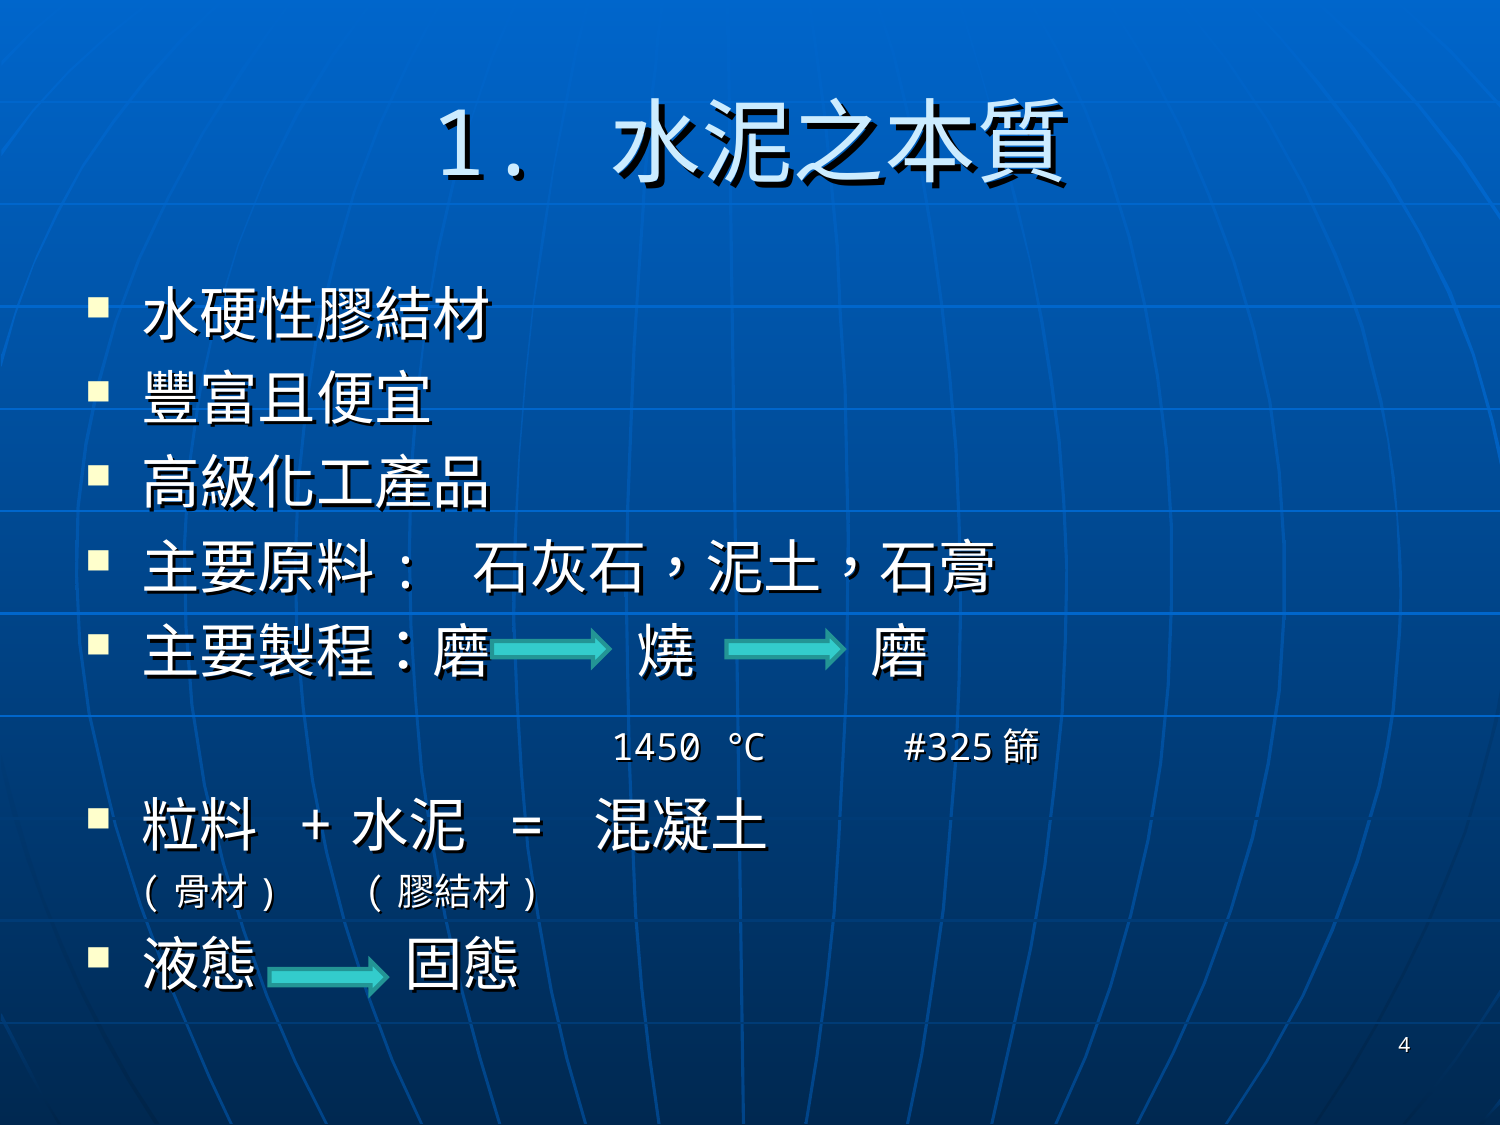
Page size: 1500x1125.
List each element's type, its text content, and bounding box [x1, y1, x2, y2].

title 1. 水泥之本質 [75, 45, 1426, 233]
list 水硬性膠結材 豐富且便宜 高級化工產品 主要原料: 石灰石，泥土，石膏 主要製程：磨 燒 磨 1450 ℃ #325篩 粒料 +水泥 = 混凝土 (骨材) (膠結材) 液態 固態 [70, 269, 1421, 1067]
text_box <編號> [1074, 1024, 1426, 1100]
text_box [269, 960, 387, 994]
text_box [492, 632, 610, 666]
text_box [726, 632, 844, 666]
